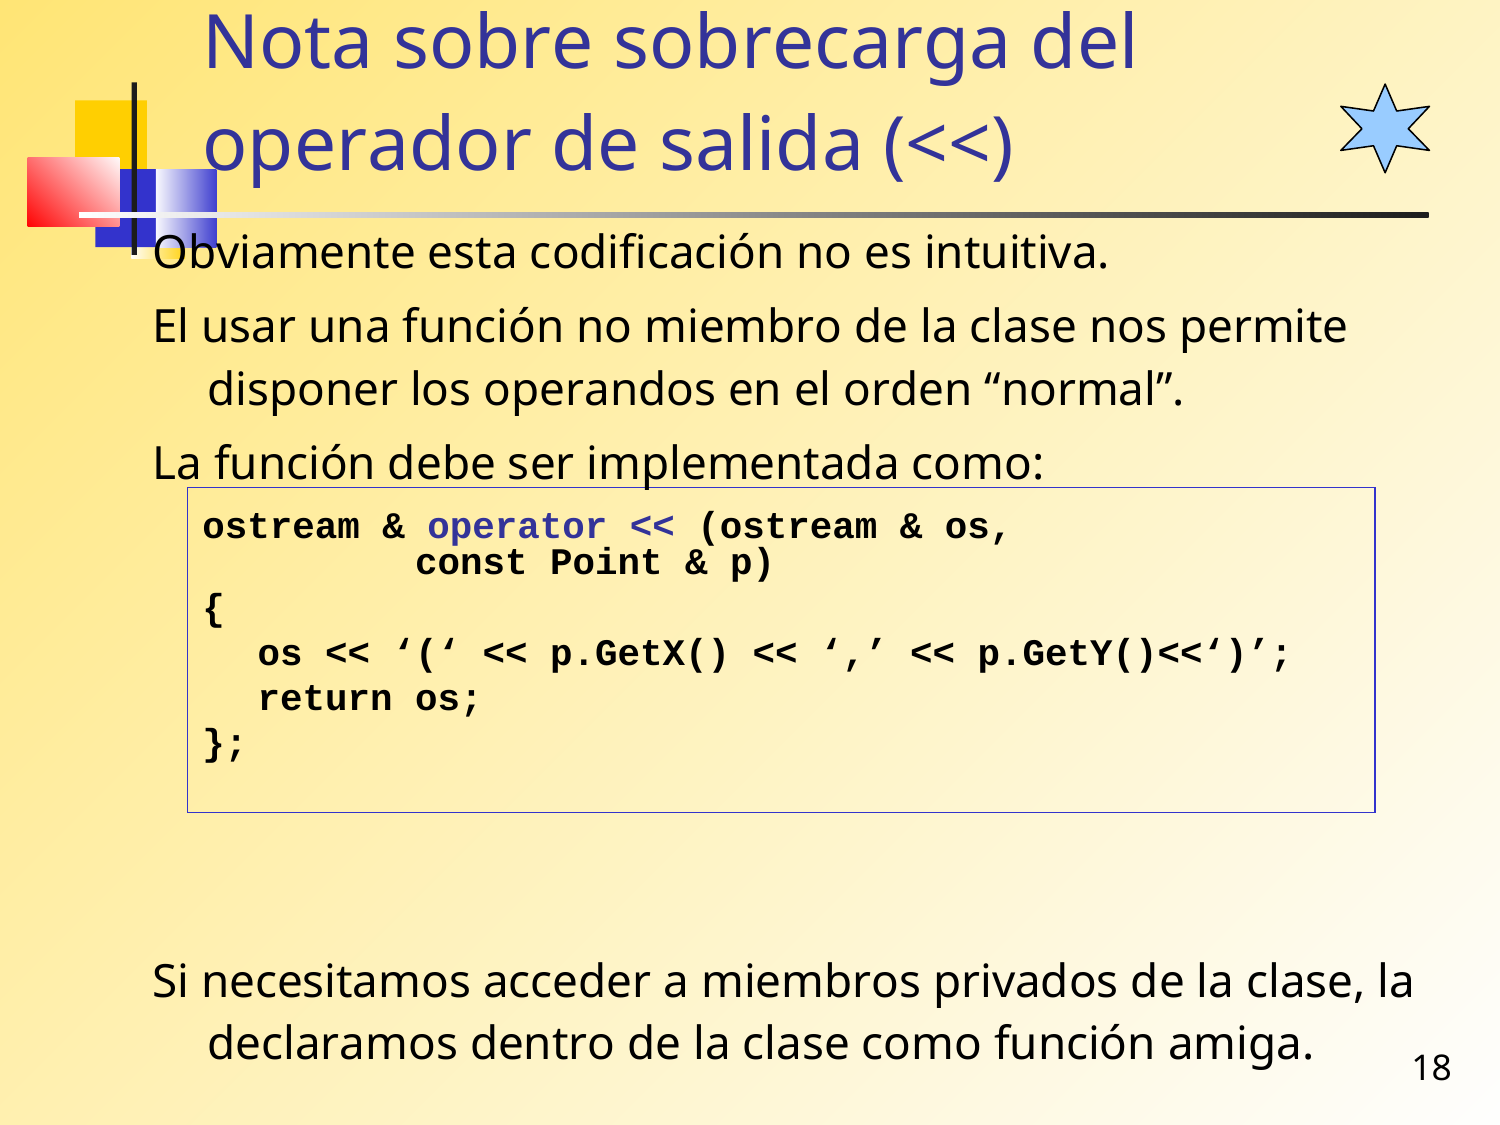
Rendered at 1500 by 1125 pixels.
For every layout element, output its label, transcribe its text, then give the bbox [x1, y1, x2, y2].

list Obviamente esta codificación no es intuitiva. El usar una función no miembro de la clase nos permite disponer los operandos en el orden “normal”. La función debe ser implementada como: Si necesitamos acceder a miembros privados de la clase, la declaramos dentro de la clase como función amiga. [137, 212, 1463, 994]
text_box [1340, 84, 1430, 173]
title Nota sobre sobrecarga del operador de salida (<<)‏ [187, 3, 1466, 200]
